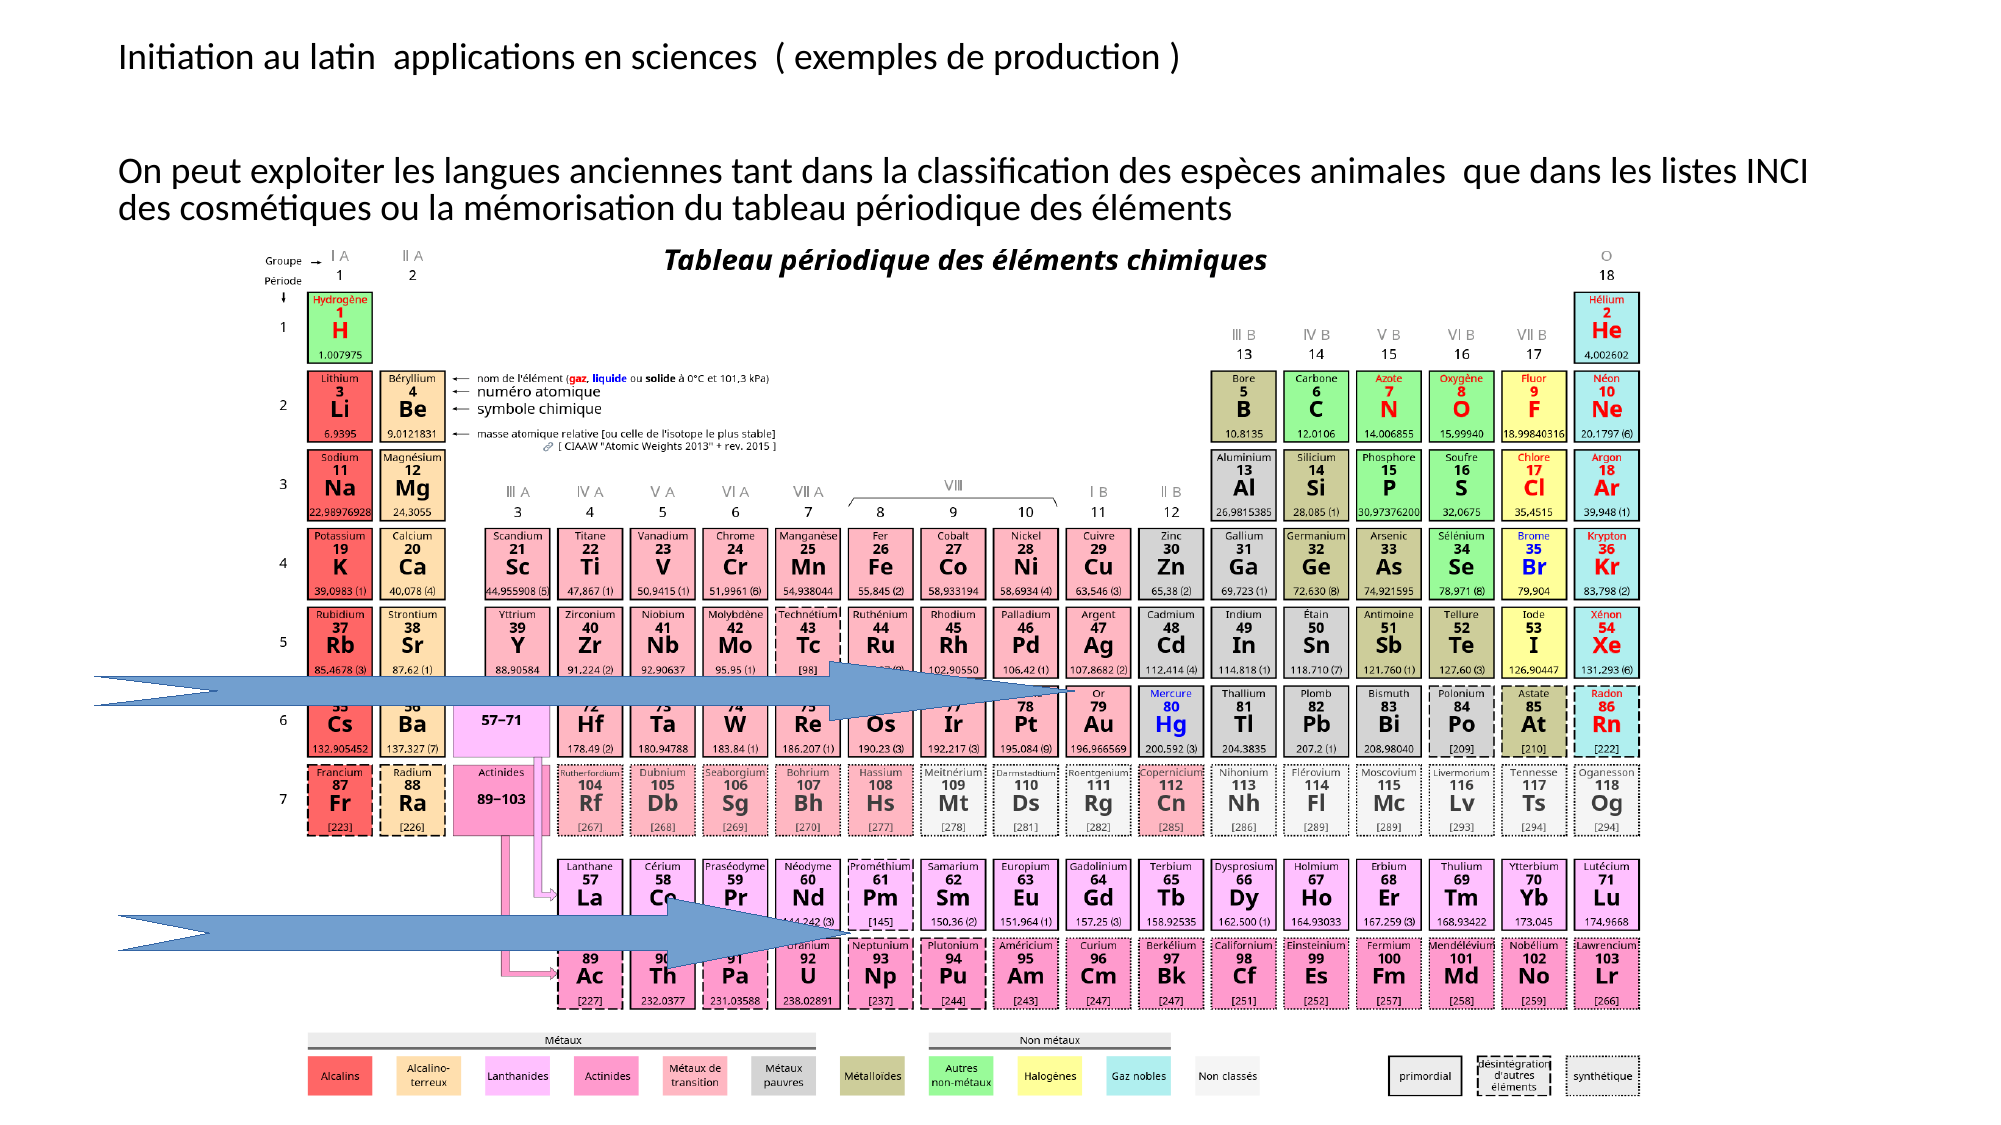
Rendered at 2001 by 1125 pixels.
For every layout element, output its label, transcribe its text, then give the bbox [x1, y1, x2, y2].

text_box [94, 661, 1075, 721]
picture [259, 229, 1671, 1111]
text_box [118, 897, 851, 969]
title Initiation au latin applications en sciences ( exemples de production ) On peut exploiter les langues anciennes tant dans la classification des espèces animales que dans les listes INCI des cosmétiques ou la mémorisation du tableau périodique des éléments [118, 1, 1844, 460]
